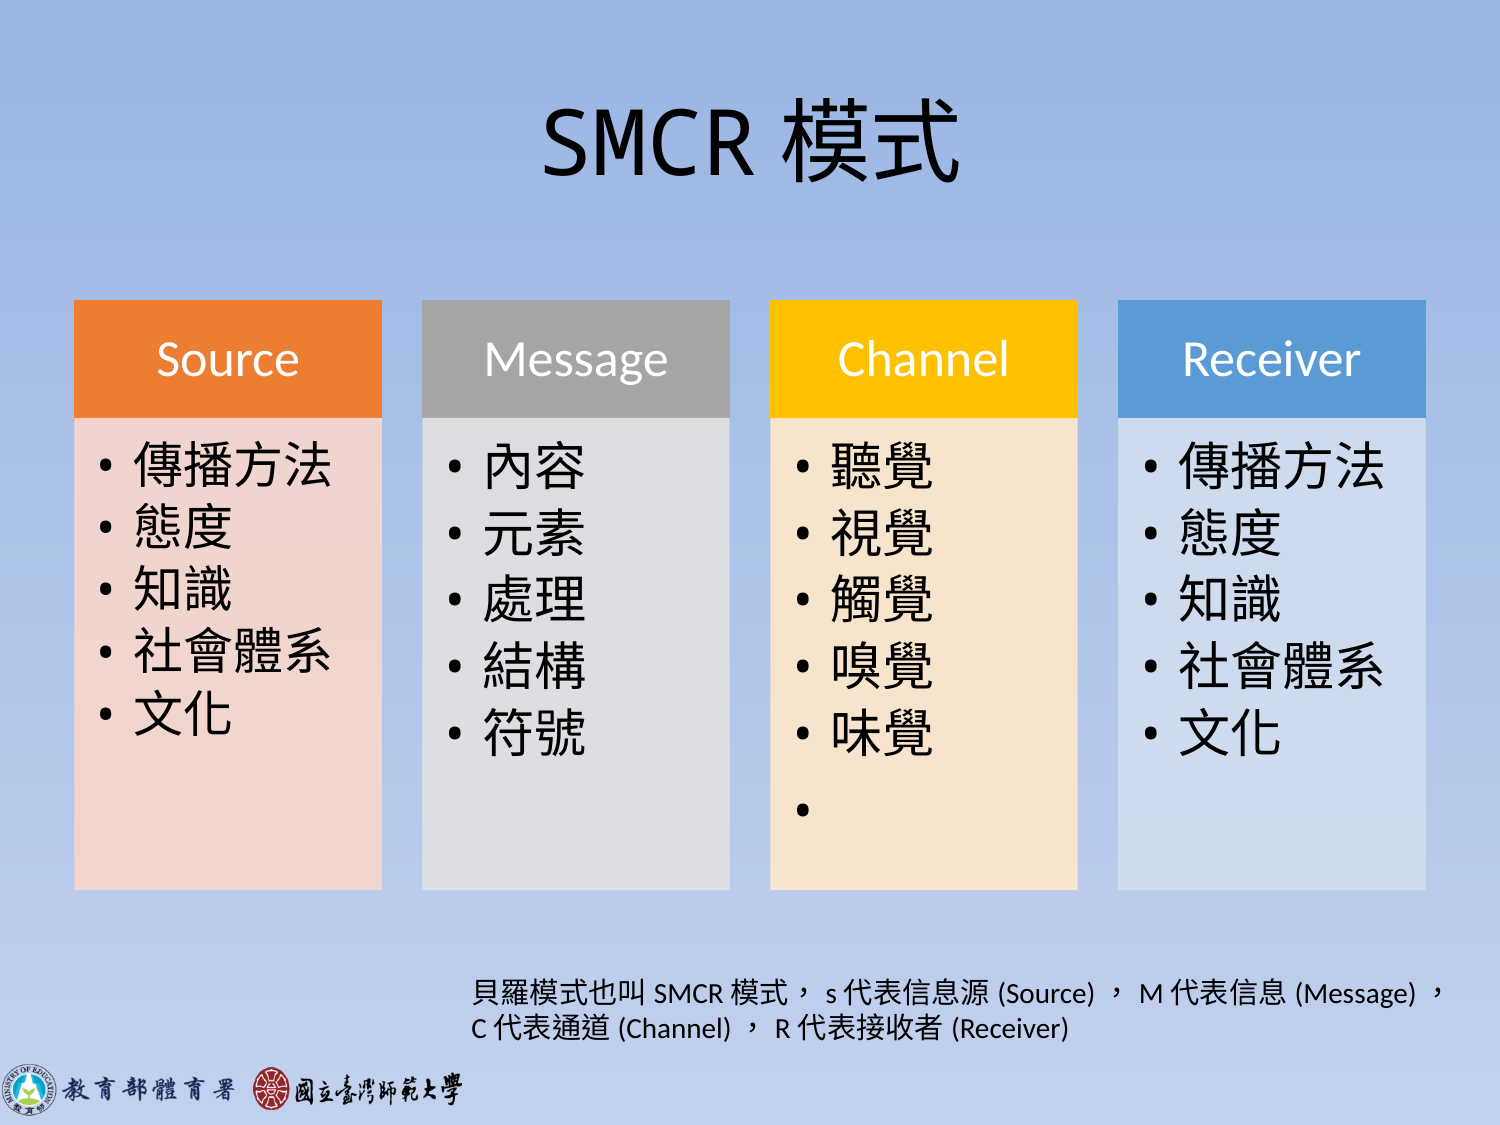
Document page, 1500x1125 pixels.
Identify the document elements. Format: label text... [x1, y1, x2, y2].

text_box 貝羅模式也叫SMCR模式，s代表信息源(Source)，M代表信息(Message)，C代表通道(Channel)，R代表接收者(Receiver) [456, 966, 1478, 1051]
text_box 傳播方法 態度 知識 社會體系 文化 [75, 418, 381, 889]
text_box Source [75, 300, 381, 418]
text_box Receiver [1119, 300, 1425, 418]
text_box 傳播方法 態度 知識 社會體系 文化 [1119, 418, 1425, 889]
text_box 內容 元素 處理 結構 符號 [423, 418, 729, 889]
text_box 聽覺 視覺 觸覺 嗅覺 味覺 [771, 418, 1077, 889]
title SMCR模式 [75, 45, 1426, 233]
text_box Message [423, 300, 729, 418]
text_box Channel [771, 300, 1077, 418]
